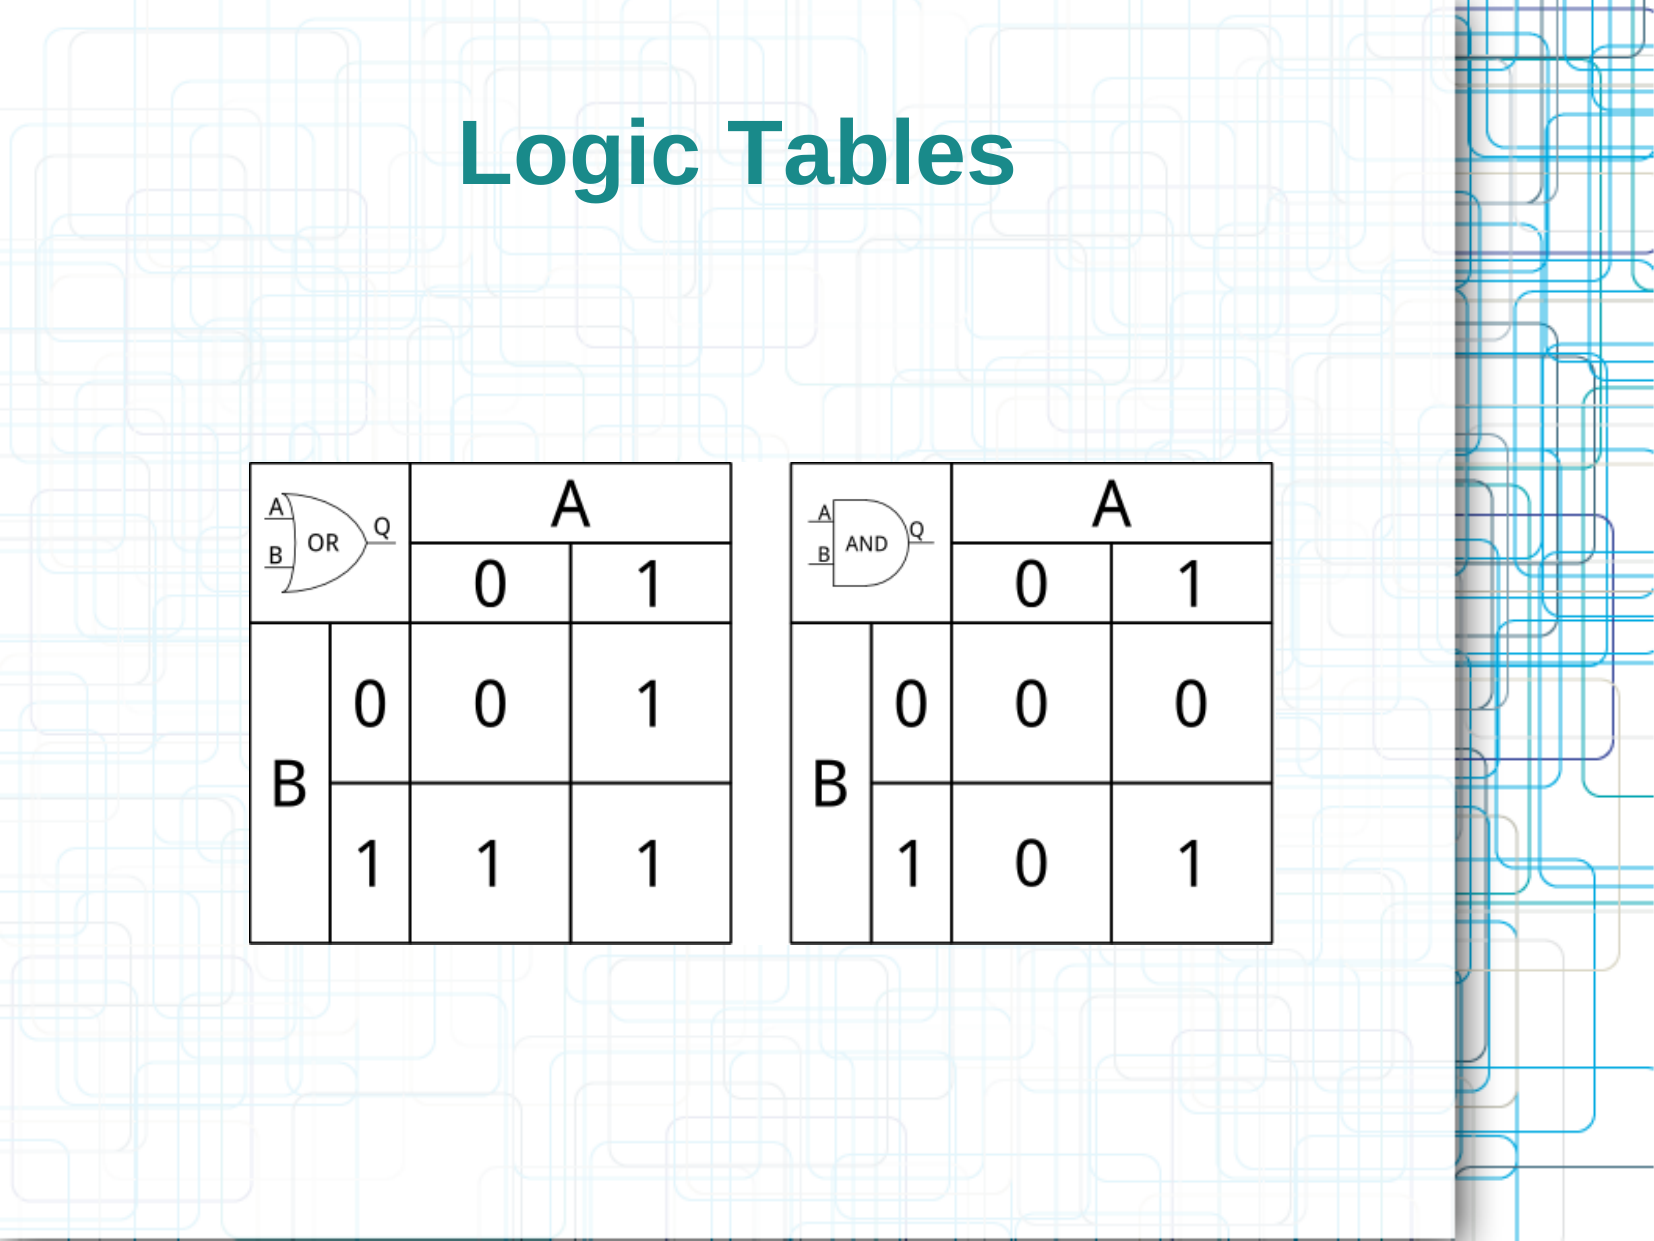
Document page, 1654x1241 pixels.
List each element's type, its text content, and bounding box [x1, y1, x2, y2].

title Logic Tables [59, 49, 1418, 257]
picture [0, 0, 1654, 1241]
